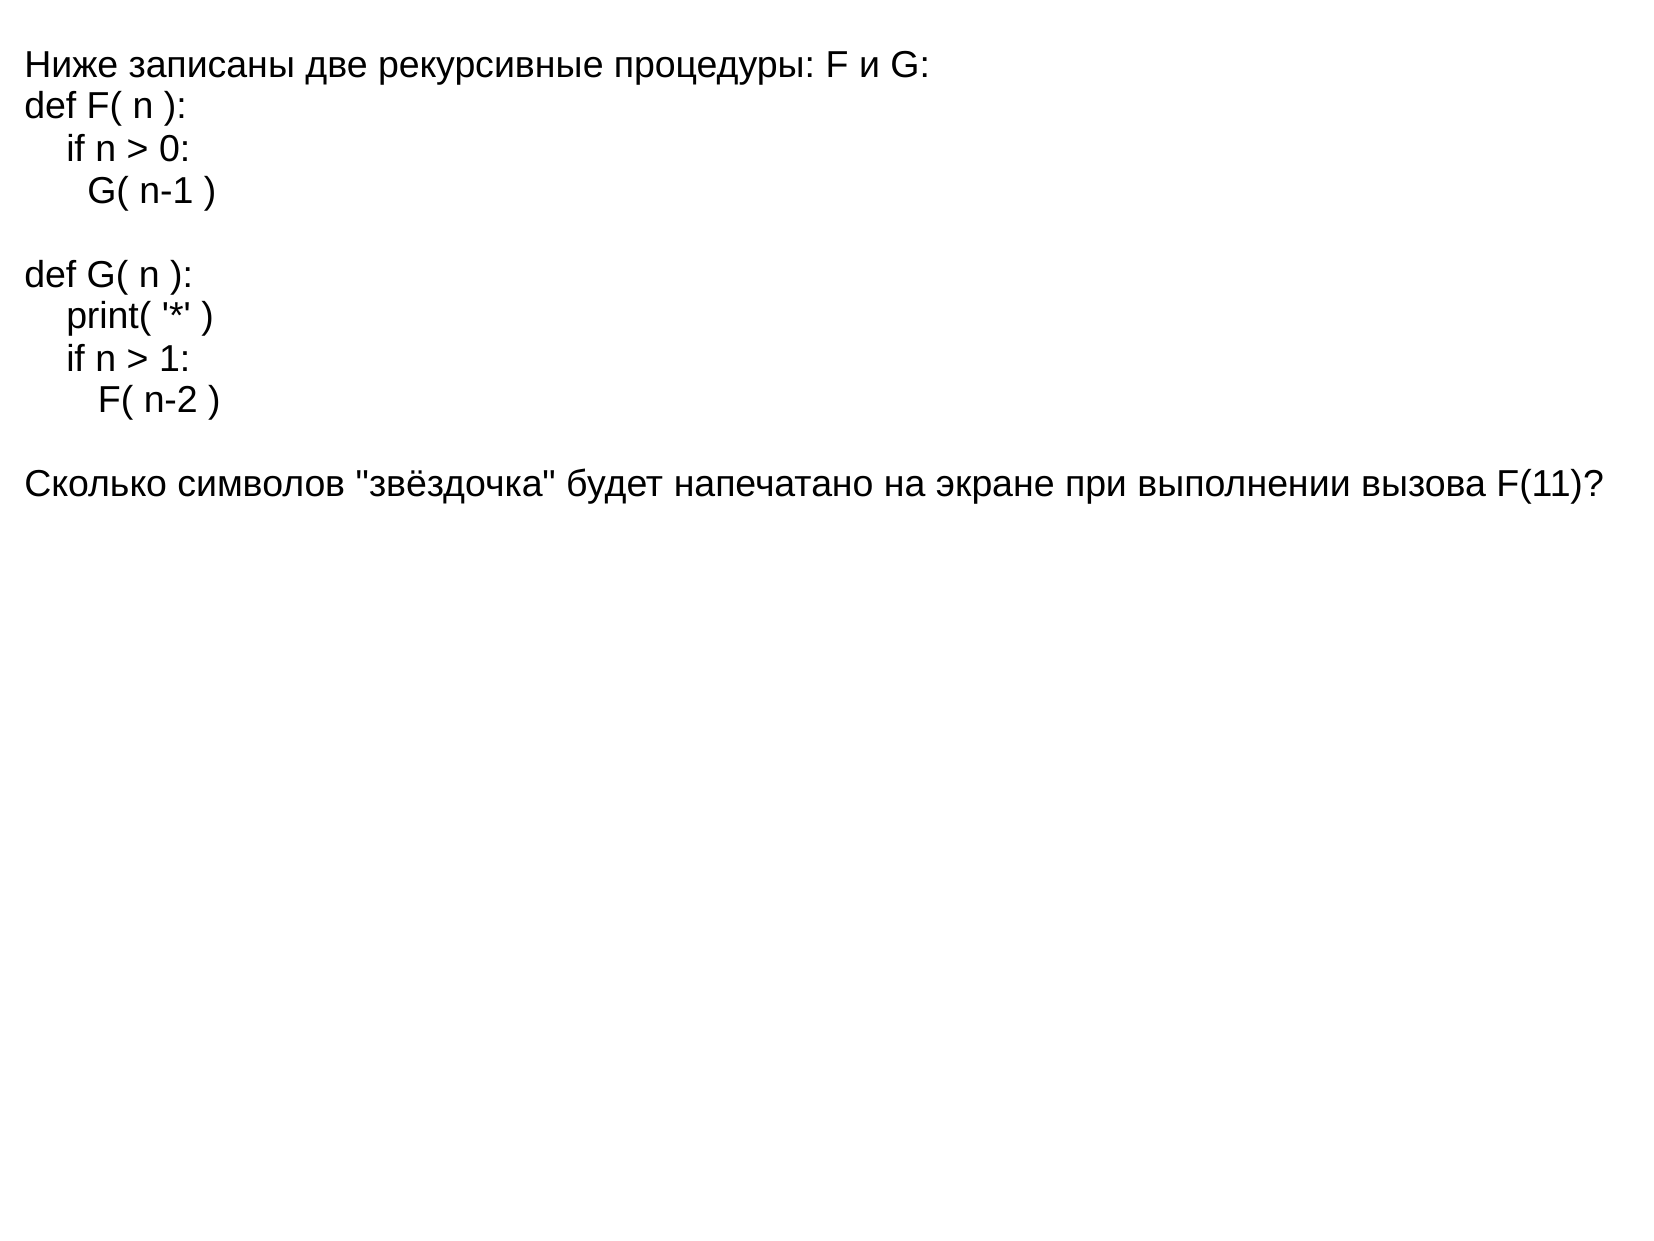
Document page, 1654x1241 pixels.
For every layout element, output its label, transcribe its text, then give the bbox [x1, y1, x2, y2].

text_box Ниже записаны две рекурсивные процедуры: F и G: def F( n ): if n > 0: G( n-1 ) def G( n ): print( '*' ) if n > 1: F( n-2 ) Сколько символов "звёздочка" будет напечатано на экране при выполнении вызова F(11)? [9, 35, 1642, 556]
